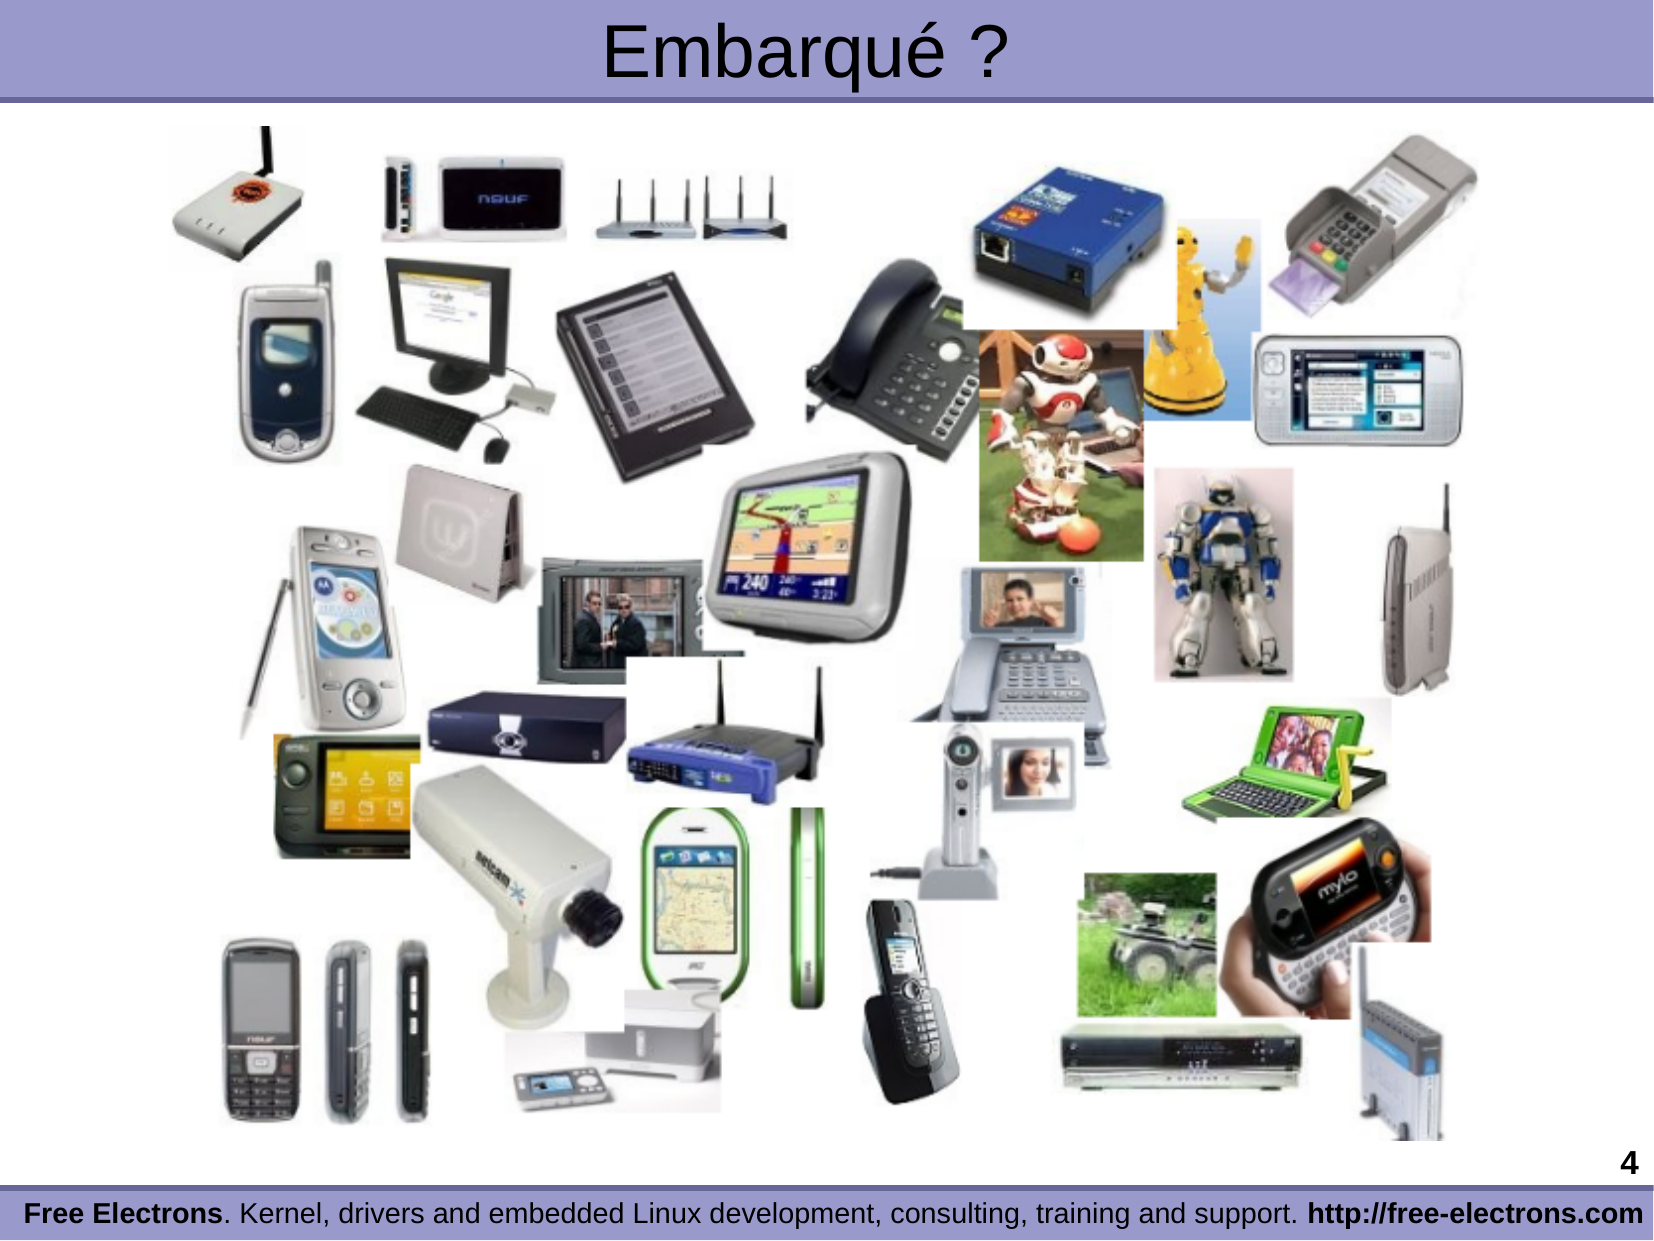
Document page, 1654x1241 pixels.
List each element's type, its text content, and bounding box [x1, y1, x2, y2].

picture [157, 126, 1515, 1142]
title Embarqué ? [60, 4, 1551, 98]
